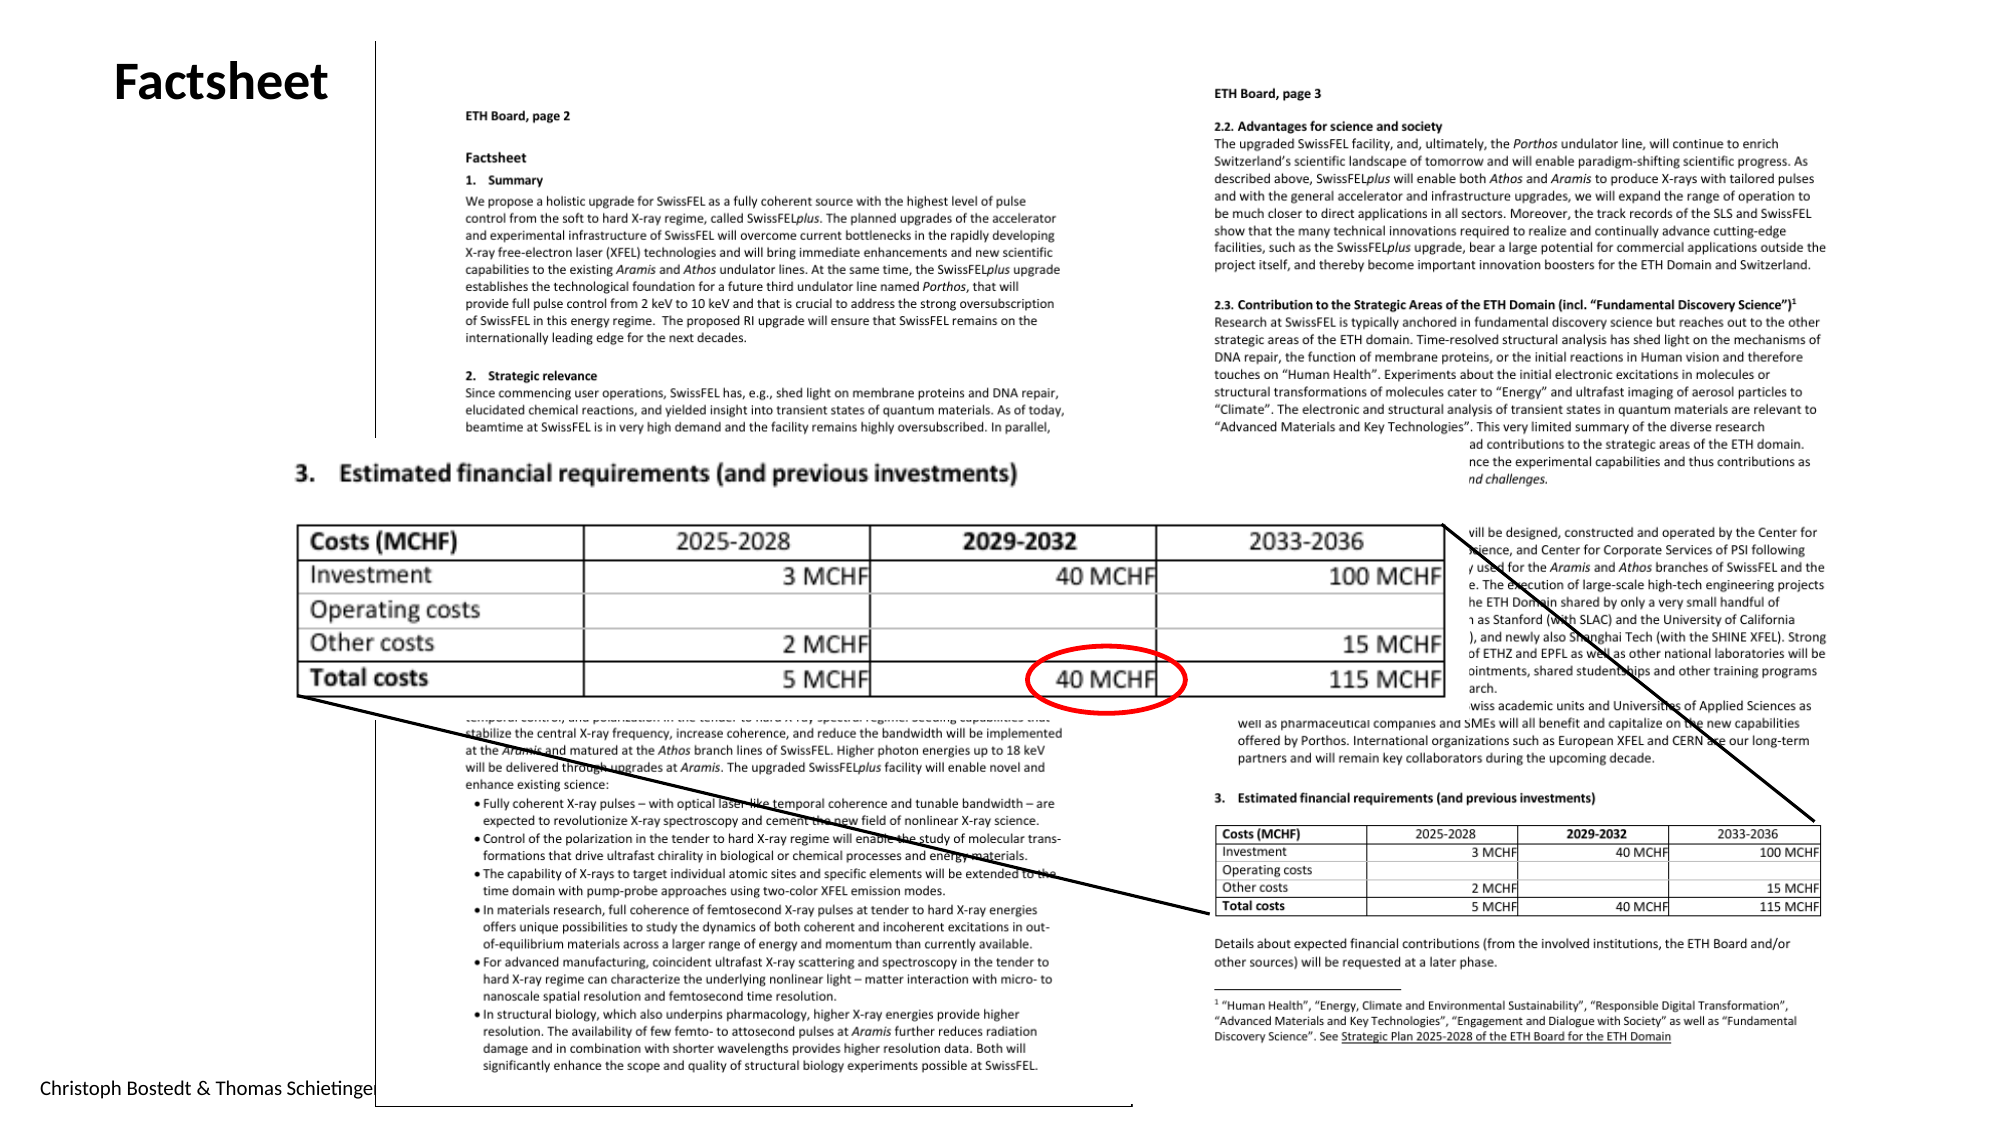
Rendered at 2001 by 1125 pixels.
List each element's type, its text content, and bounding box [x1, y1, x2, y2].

title Factsheet [114, 45, 1123, 118]
picture [257, 17, 1894, 1107]
